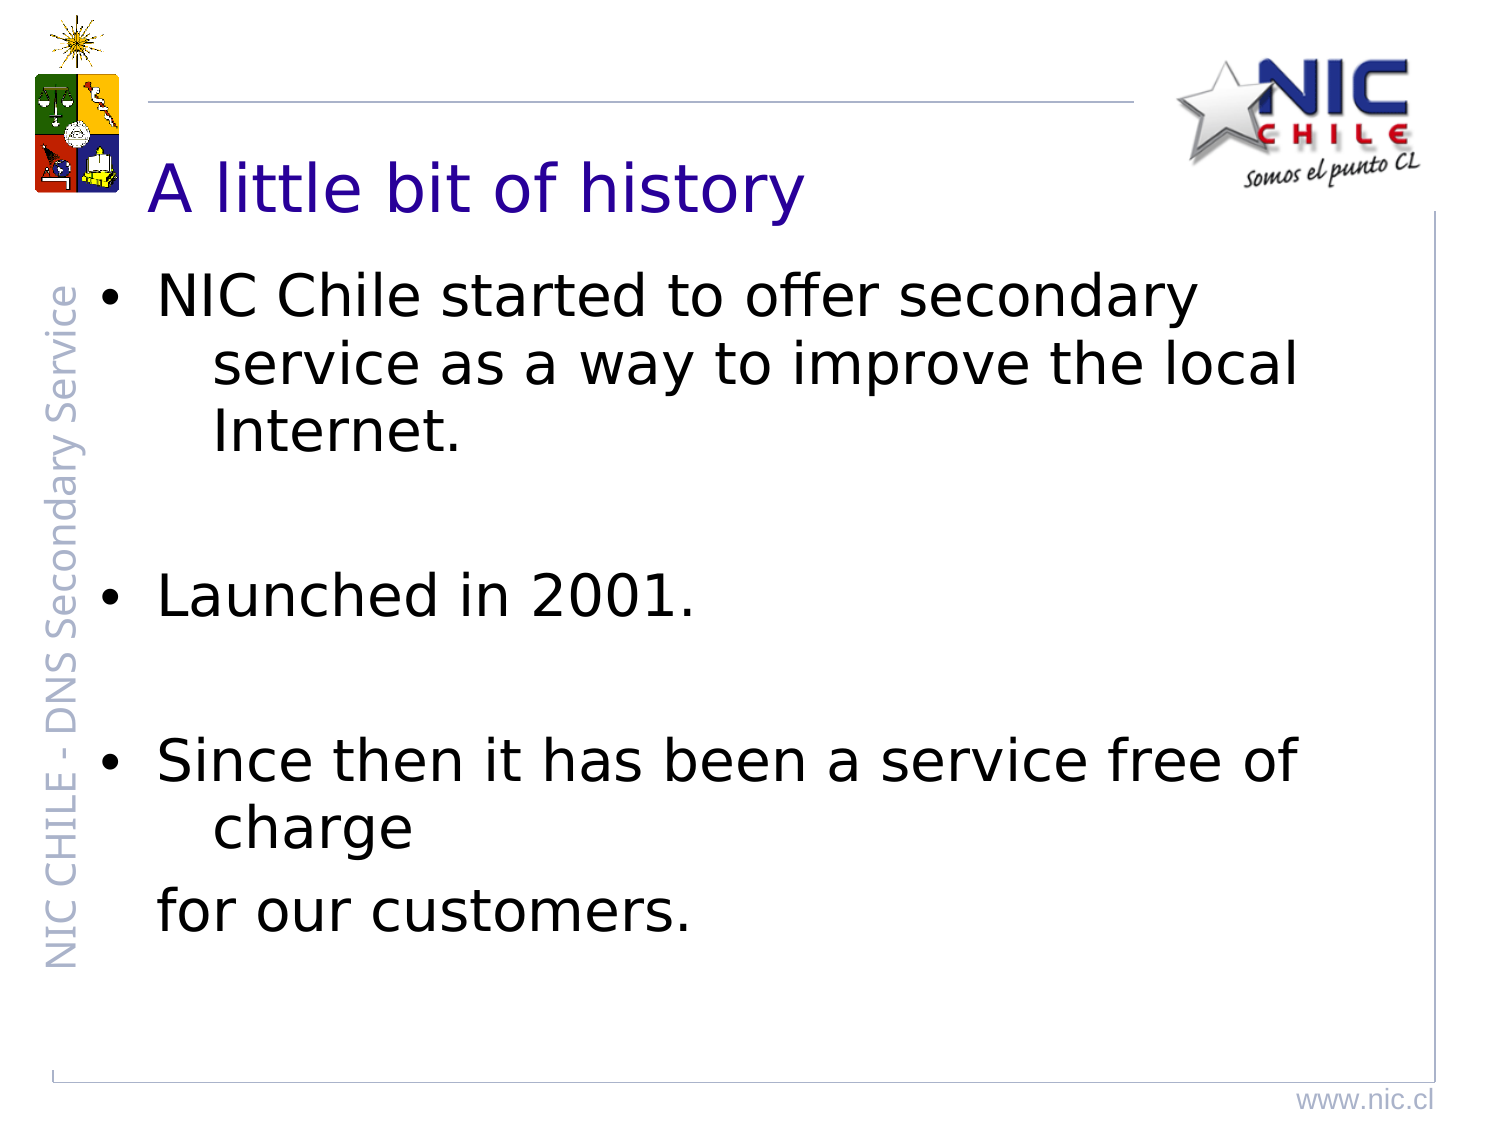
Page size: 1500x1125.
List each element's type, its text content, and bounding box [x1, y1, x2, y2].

picture [30, 9, 124, 199]
list NIC Chile started to offer secondary service as a way to improve the local Internet. Launched in 2001. Since then it has been a service free of charge for our customers. [100, 262, 1426, 1006]
title A little bit of history [147, 113, 1353, 262]
picture [1134, 37, 1463, 211]
